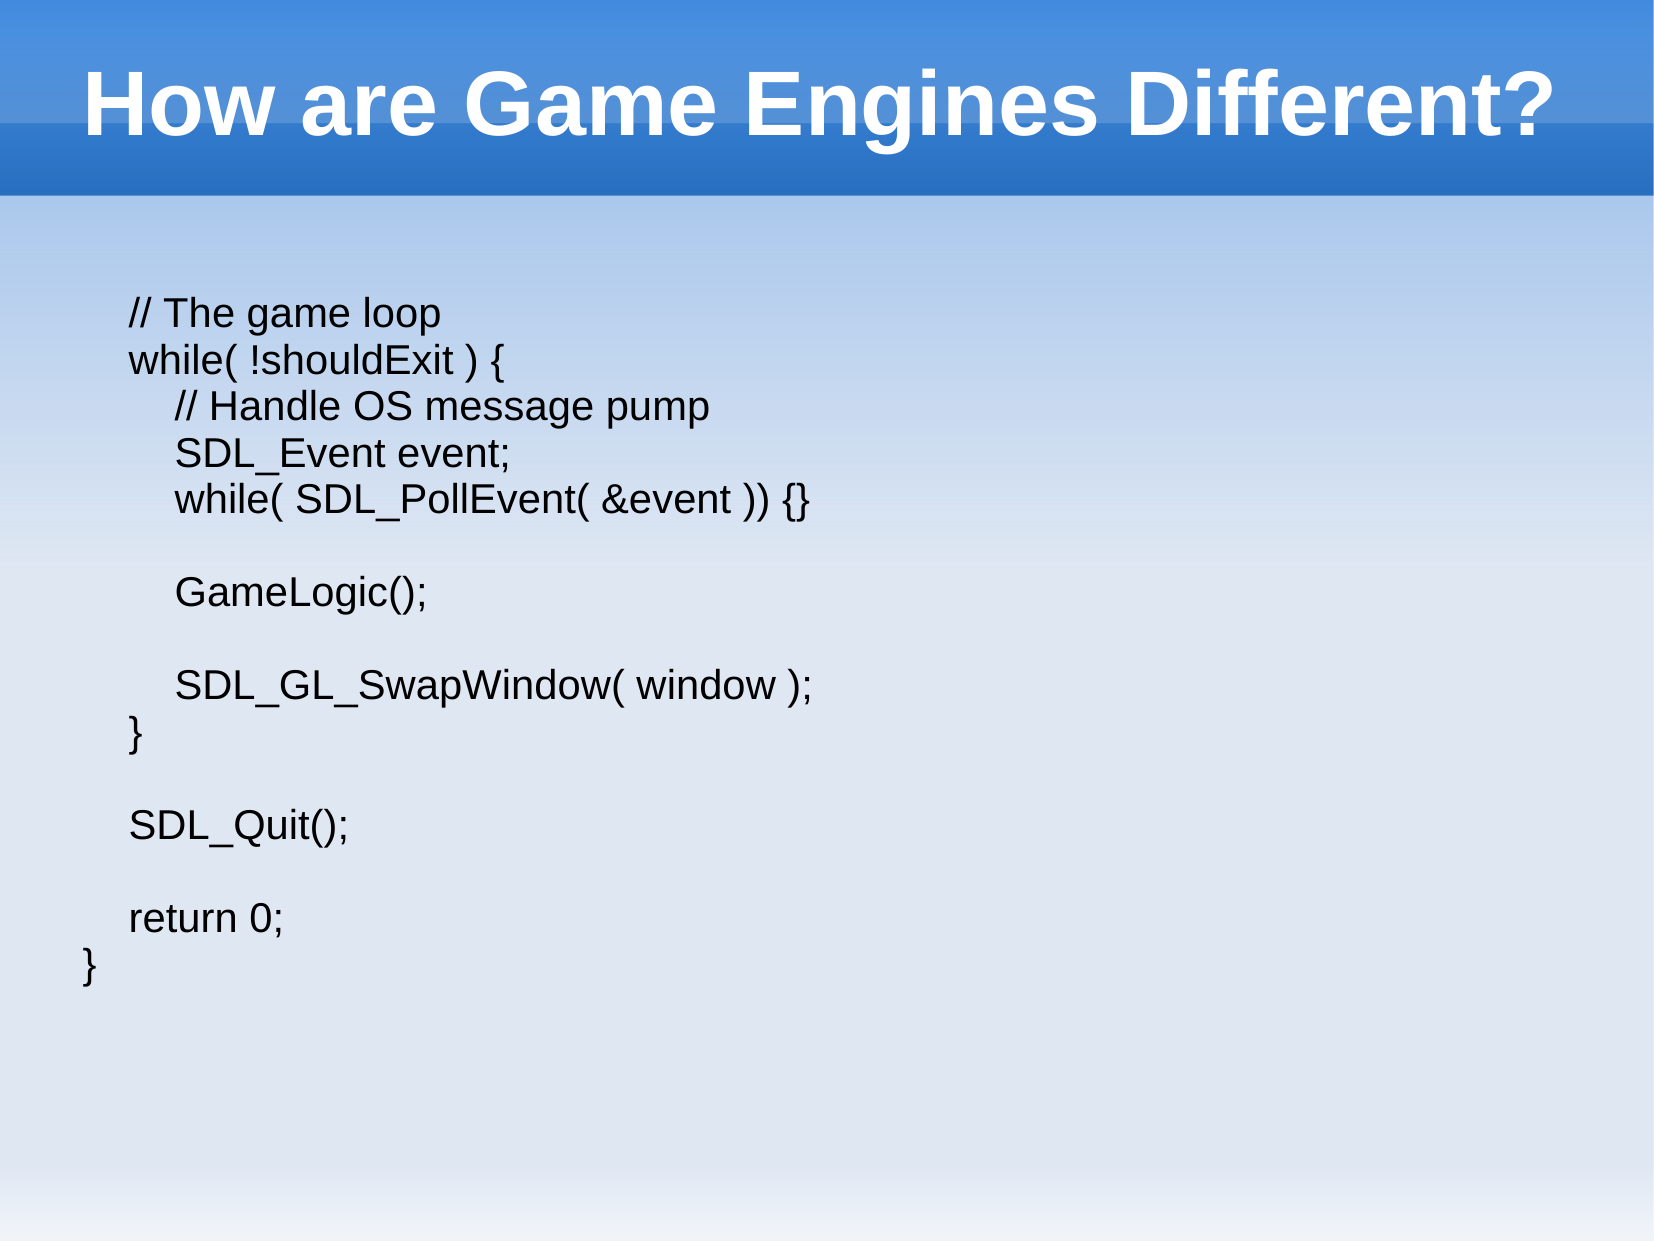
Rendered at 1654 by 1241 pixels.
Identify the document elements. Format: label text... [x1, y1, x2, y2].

title How are Game Engines Different? [76, 0, 1565, 208]
list // The game loop while( !shouldExit ) { // Handle OS message pump SDL_Event event; while( SDL_PollEvent( &event )) {} GameLogic(); SDL_GL_SwapWindow( window ); } SDL_Quit(); return 0; } [82, 290, 1571, 1109]
picture [0, 0, 1654, 1241]
